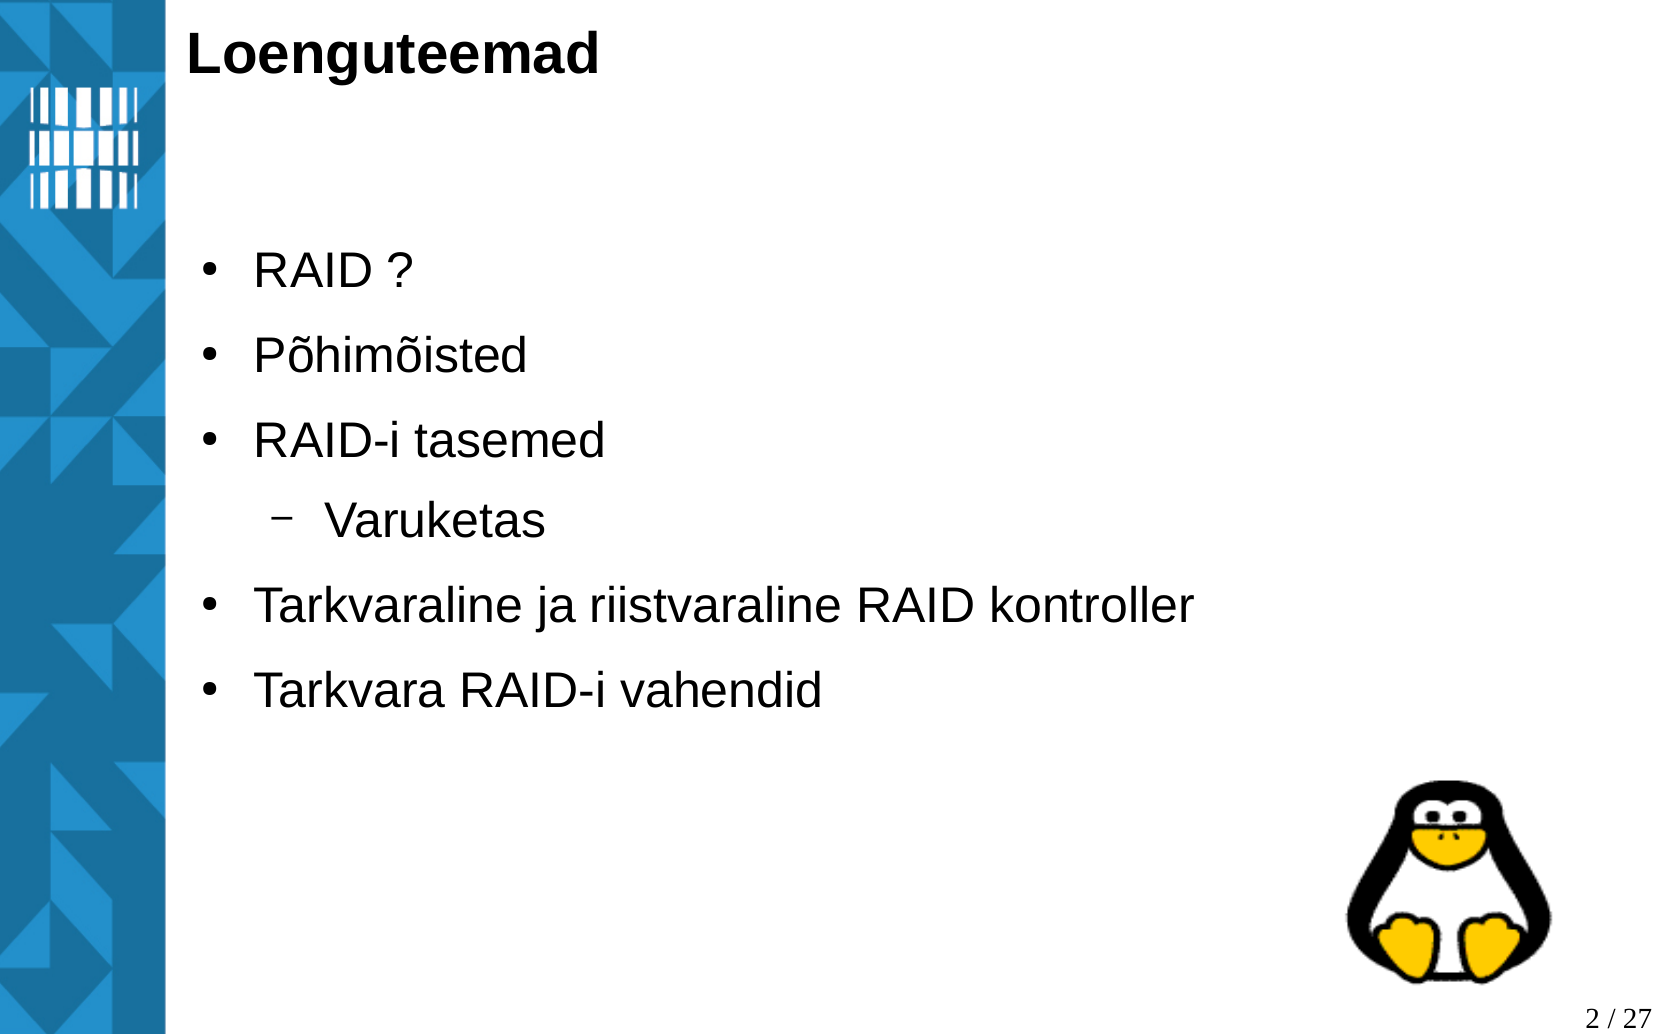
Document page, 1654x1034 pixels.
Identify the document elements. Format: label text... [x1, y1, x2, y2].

list RAID ? Põhimõisted RAID-i tasemed Varuketas Tarkvaraline ja riistvaraline RAID kontroller Tarkvara RAID-i vahendid [183, 241, 1359, 756]
picture [1275, 720, 1619, 1007]
title Loenguteemad [186, 11, 1589, 95]
